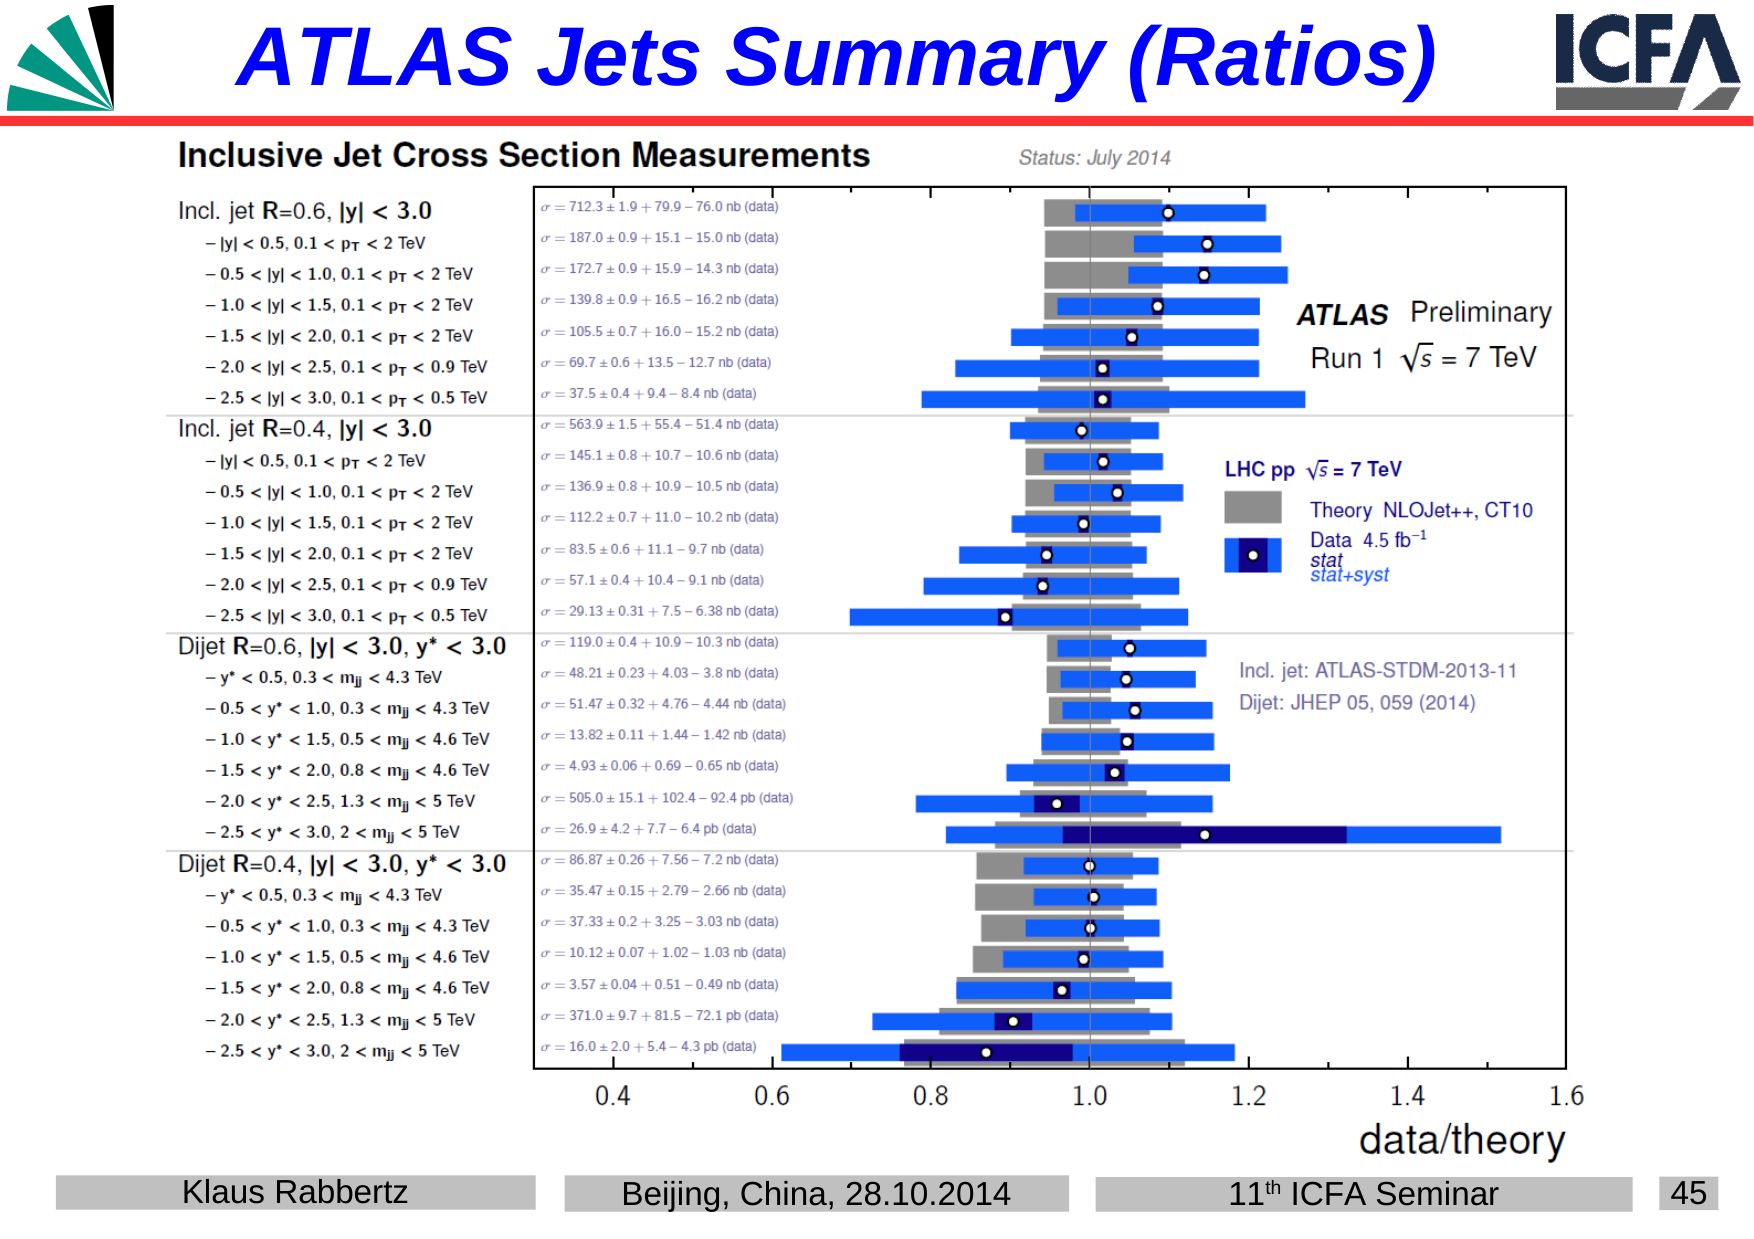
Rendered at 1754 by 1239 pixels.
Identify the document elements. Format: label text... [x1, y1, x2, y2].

title ATLAS Jets Summary (Ratios) [129, 0, 1545, 114]
picture [166, 135, 1587, 1166]
picture [1556, 14, 1741, 110]
picture [7, 5, 114, 112]
